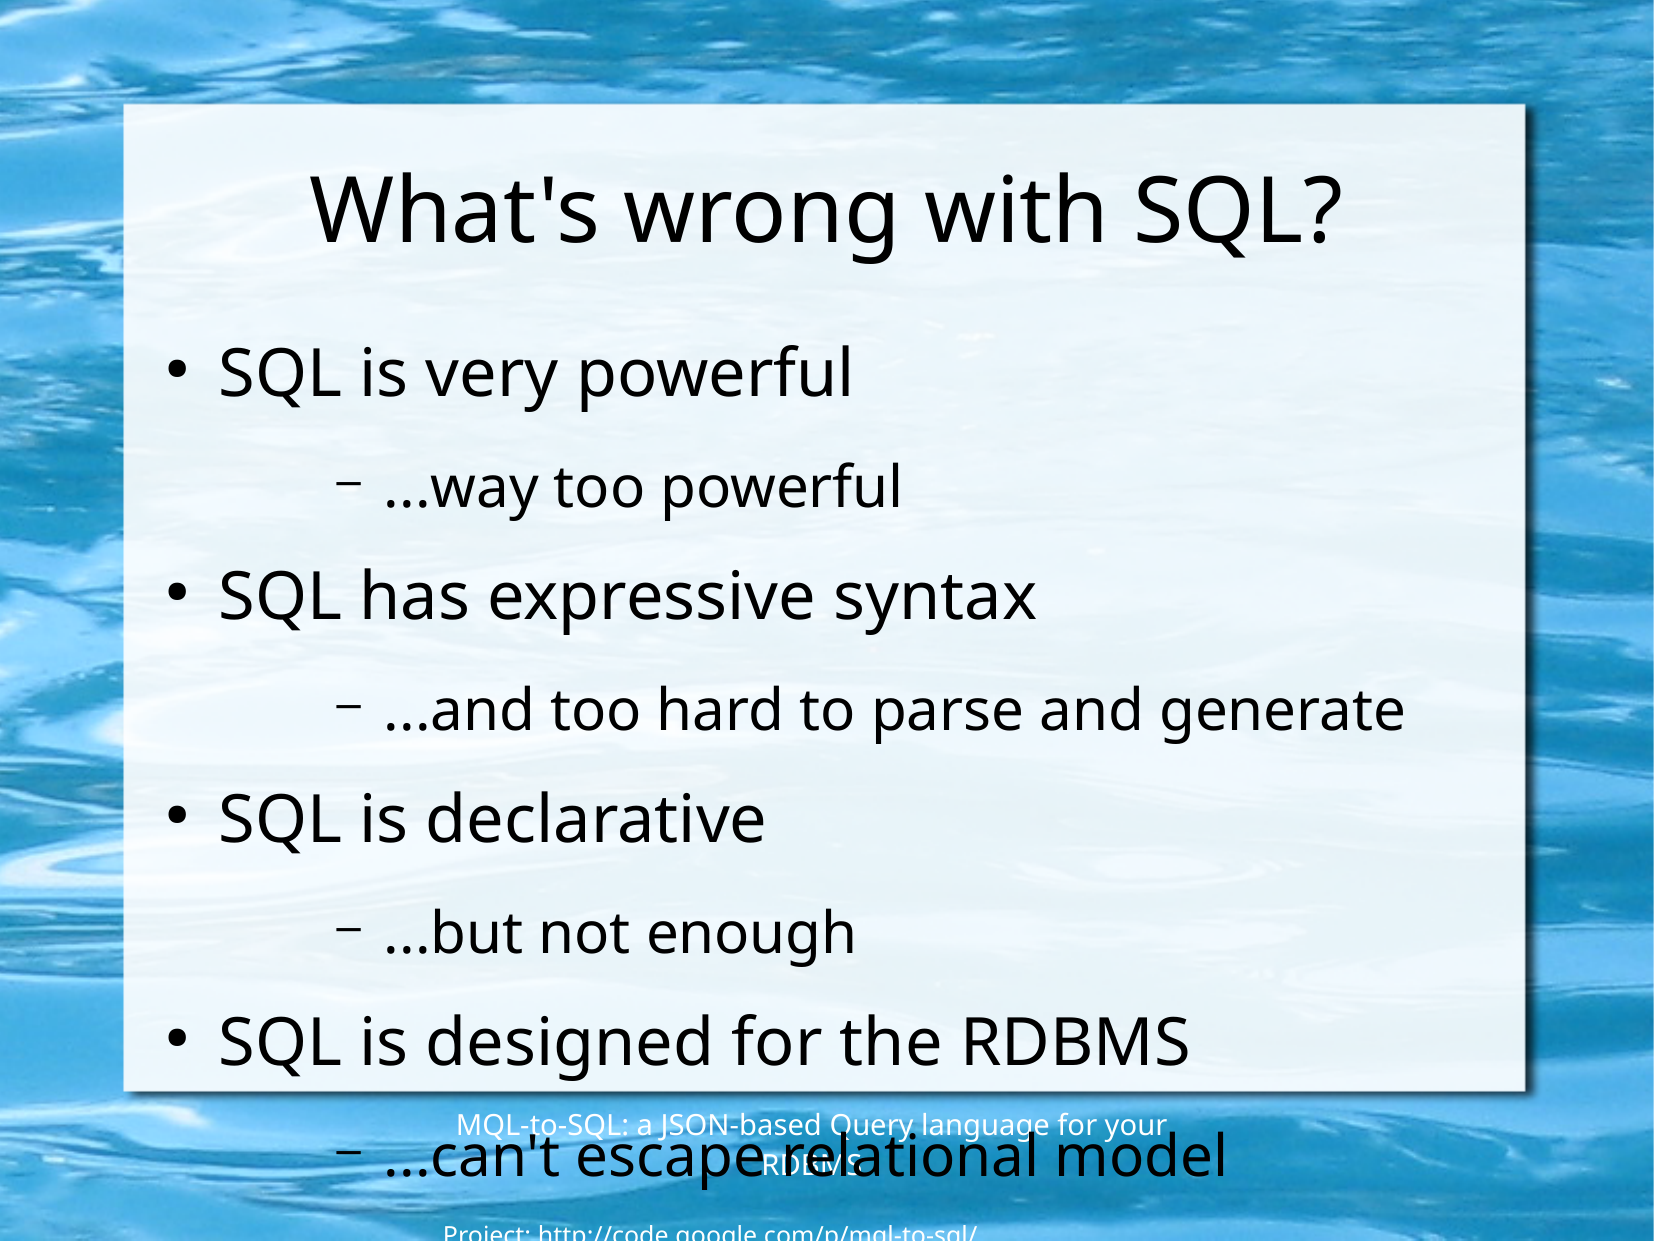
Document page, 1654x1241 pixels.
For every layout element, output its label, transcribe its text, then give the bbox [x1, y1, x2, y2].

picture [827, 1232, 835, 1241]
picture [861, 1232, 867, 1241]
picture [679, 1232, 686, 1241]
picture [471, 1232, 478, 1241]
picture [950, 1232, 957, 1241]
picture [795, 1232, 802, 1241]
picture [710, 1232, 717, 1241]
title What's wrong with SQL? [147, 118, 1506, 296]
picture [725, 1232, 732, 1241]
picture [694, 1232, 701, 1241]
picture [852, 1232, 859, 1241]
picture [447, 1228, 454, 1235]
picture [804, 1232, 810, 1241]
picture [914, 1232, 921, 1241]
picture [876, 1232, 883, 1241]
picture [643, 1232, 650, 1241]
picture [541, 1232, 548, 1241]
list SQL is very powerful ...way too powerful SQL has expressive syntax ...and too hard to parse and generate SQL is declarative ...but not enough SQL is designed for the RDBMS ...can't escape relational model [147, 324, 1506, 1096]
picture [628, 1232, 635, 1241]
picture [780, 1232, 787, 1241]
picture [575, 1232, 583, 1241]
picture [0, 0, 1654, 1241]
